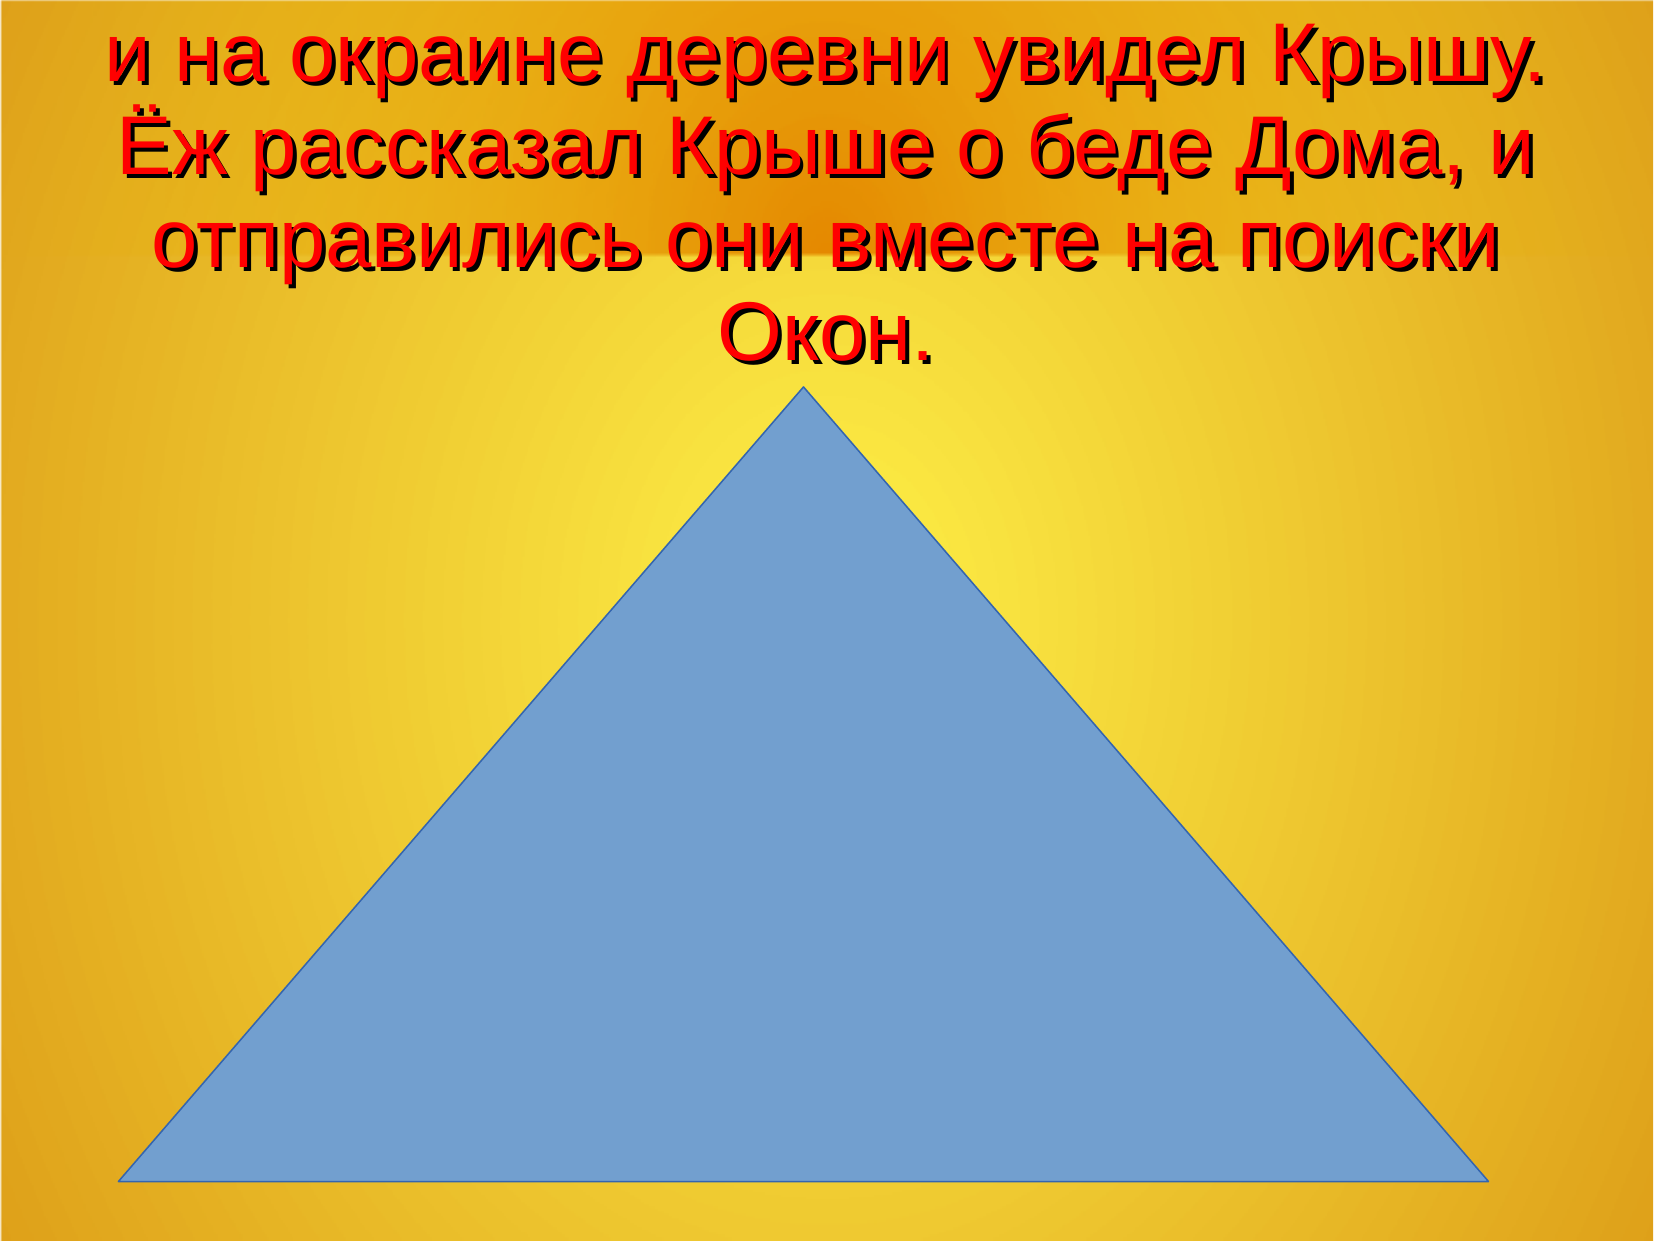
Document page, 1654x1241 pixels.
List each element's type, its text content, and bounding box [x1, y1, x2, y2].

text_box [118, 386, 1489, 1182]
picture [0, 0, 1654, 1241]
title и на окраине деревни увидел Крышу. Ёж рассказал Крыше о беде Дома, и отправились они вместе на поиски Окон. [82, 7, 1571, 380]
